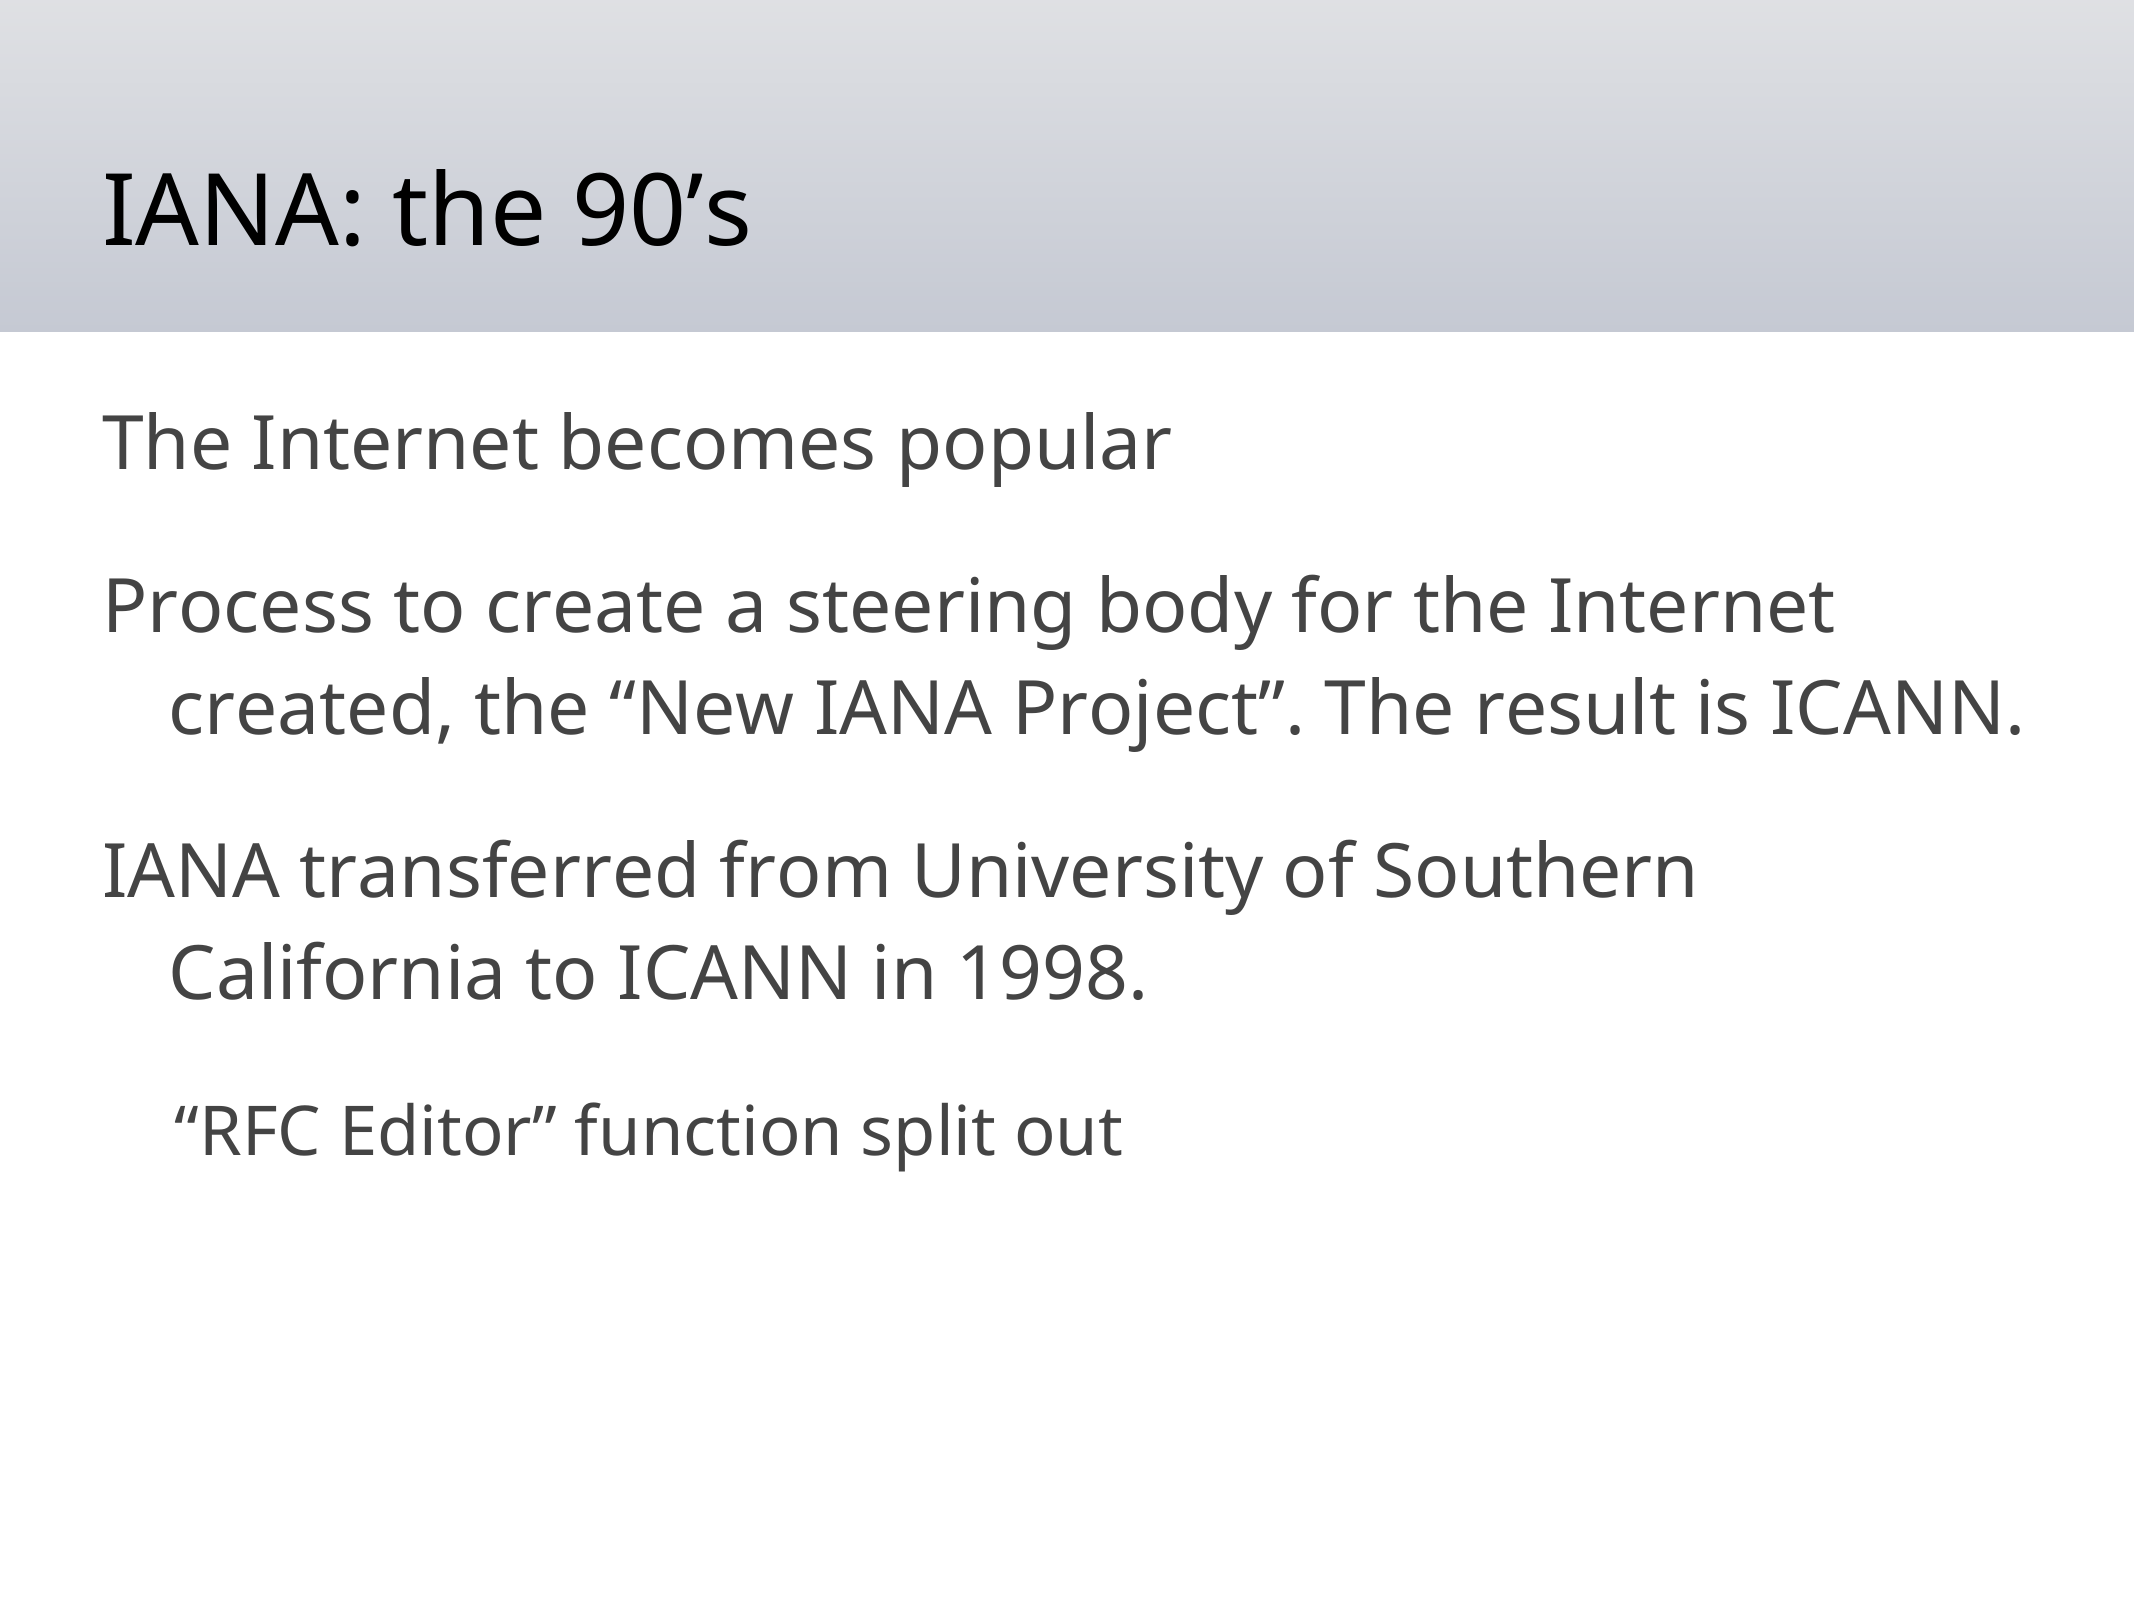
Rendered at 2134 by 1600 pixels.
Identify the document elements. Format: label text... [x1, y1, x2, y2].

text_box [0, 0, 2134, 332]
title IANA: the 90’s [93, 54, 2040, 284]
list The Internet becomes popular Process to create a steering body for the Internet created, the “New IANA Project”. The result is ICANN. IANA transferred from University of Southern California to ICANN in 1998. “RFC Editor” function split out [93, 381, 2040, 1459]
